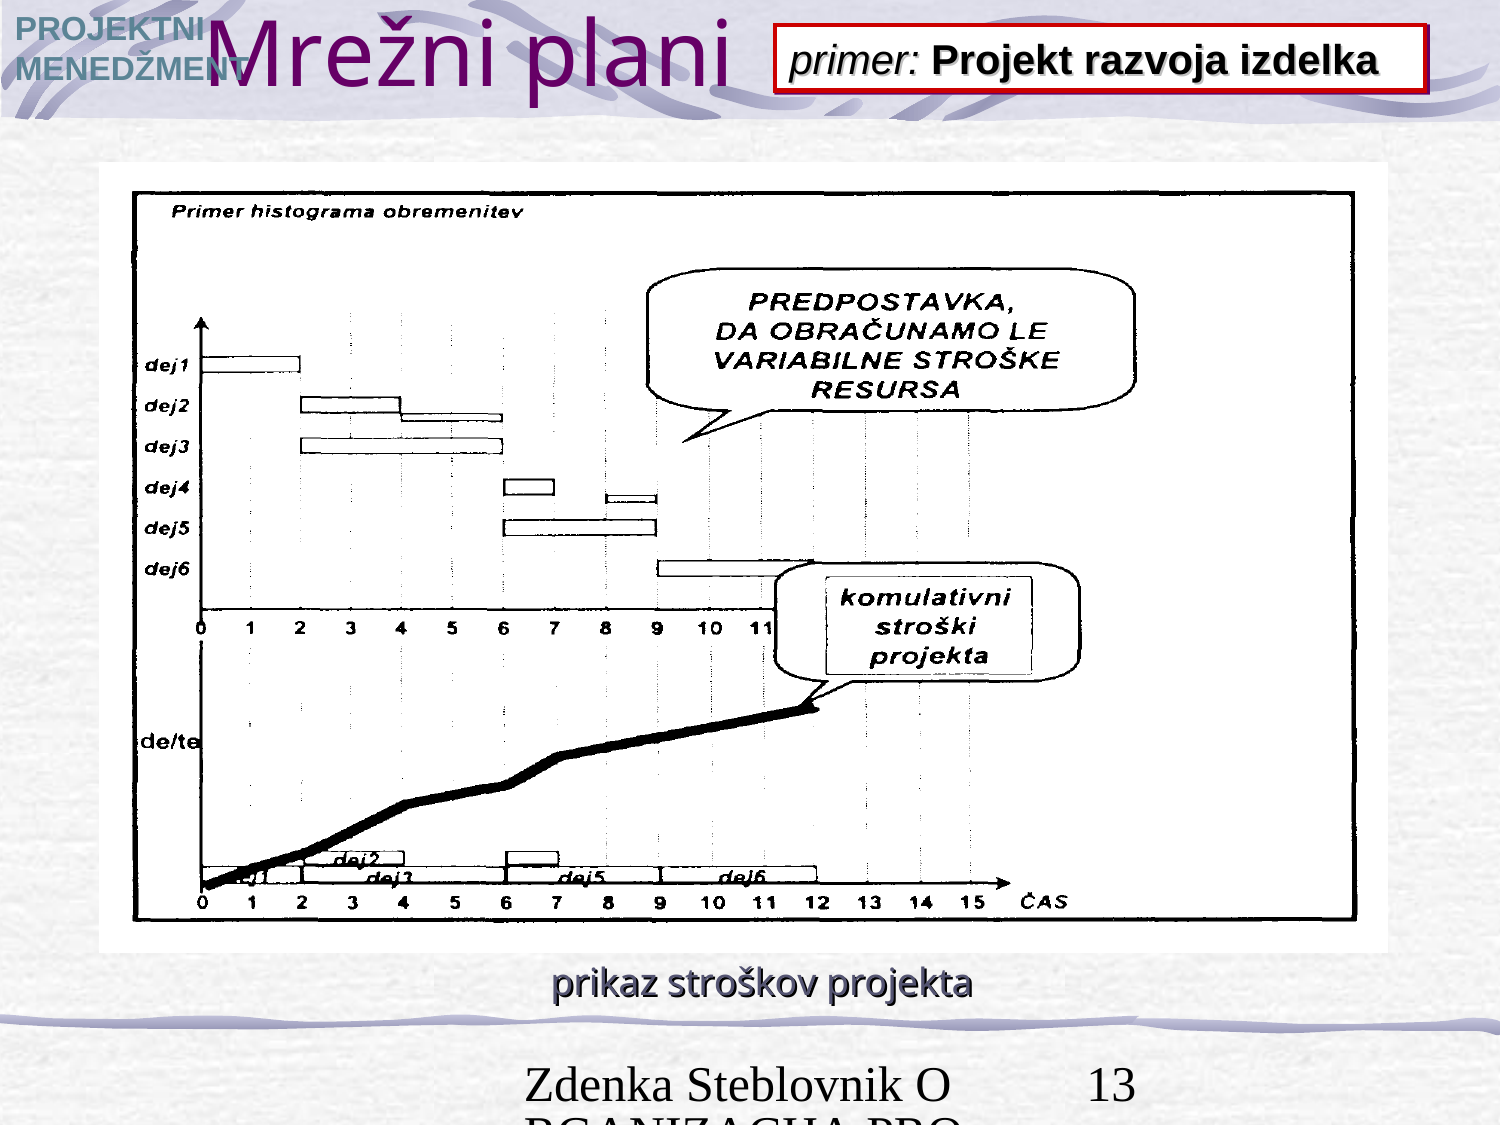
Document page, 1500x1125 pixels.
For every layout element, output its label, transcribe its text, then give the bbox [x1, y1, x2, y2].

picture [0, 113, 1500, 1023]
text_box PROJEKTNI MENEDŽMENT [0, 0, 275, 100]
picture [0, 1023, 1500, 1125]
title Mrežni plani [0, 0, 751, 113]
picture [687, 1120, 702, 1125]
picture [876, 1120, 886, 1125]
text_box prikaz stroškov projekta [535, 953, 989, 1011]
text_box primer: Projekt razvoja izdelka [774, 24, 1426, 91]
picture [757, 1120, 776, 1125]
picture [565, 1120, 585, 1125]
picture [936, 1120, 954, 1125]
picture [903, 1120, 915, 1125]
picture [533, 1120, 545, 1125]
